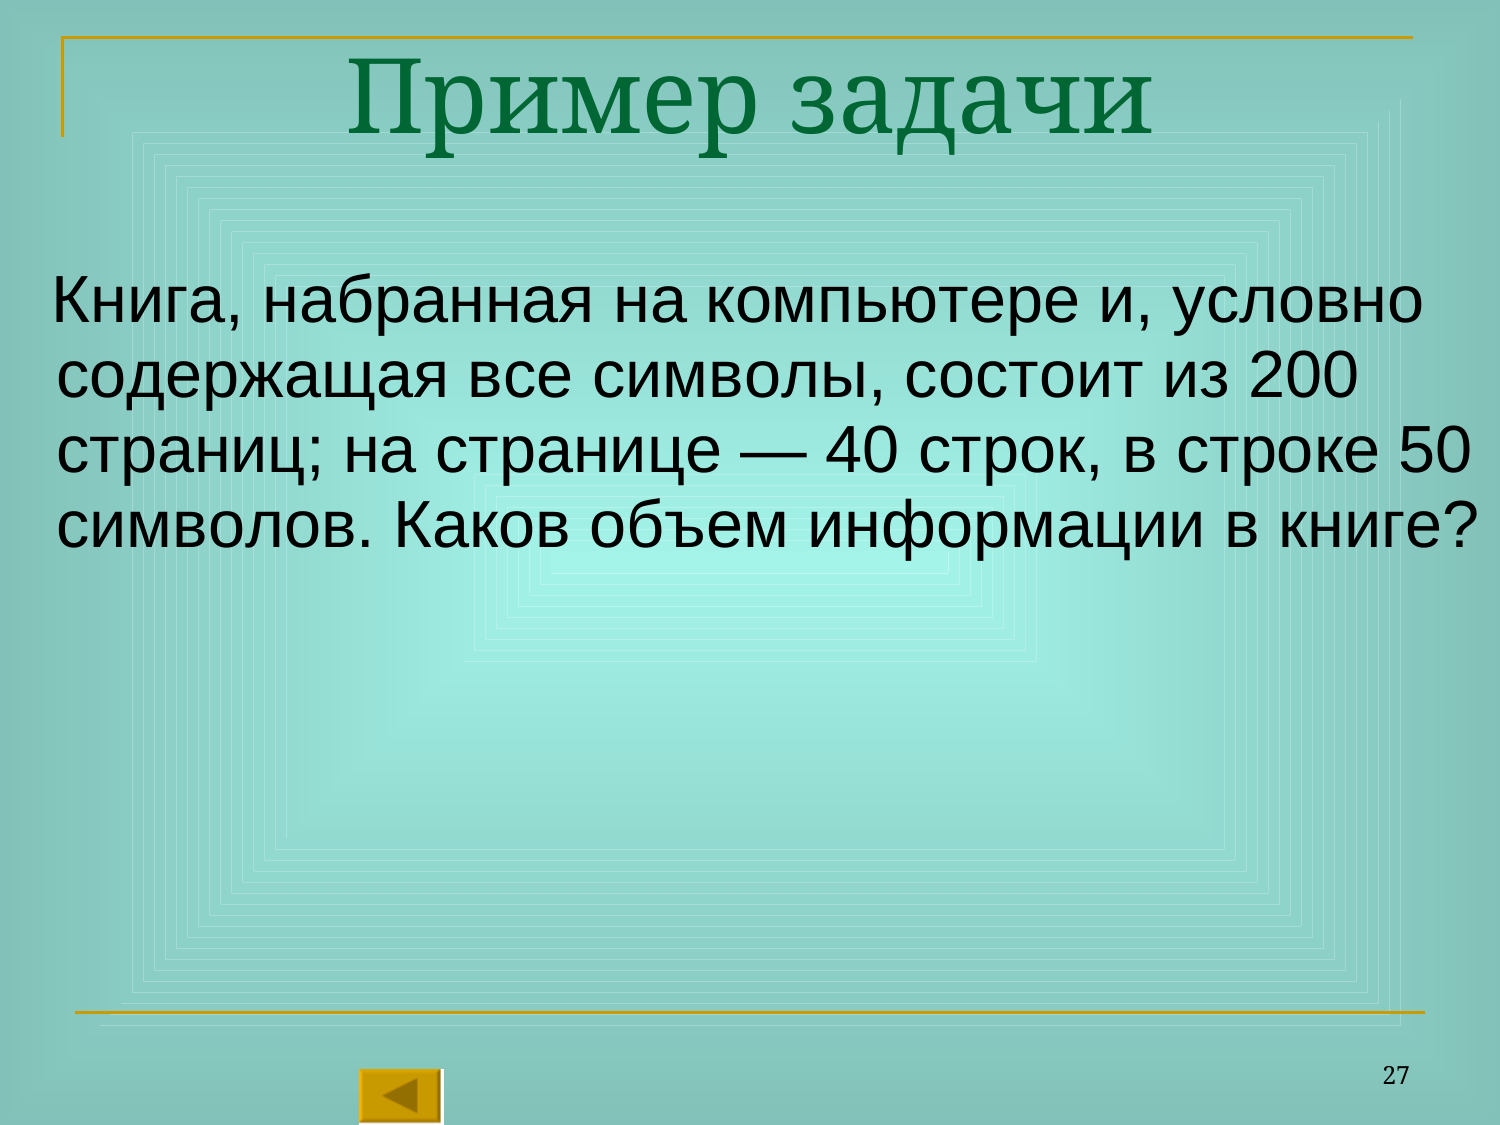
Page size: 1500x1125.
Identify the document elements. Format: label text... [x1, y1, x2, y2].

title Пример задачи [75, 0, 1426, 251]
list Книга, набранная на компьютере и, условно содержащая все символы, состоит из 200 страниц; на странице — 40 строк, в строке 50 символов. Каков объем информации в книге? [0, 262, 1500, 991]
picture [359, 1069, 444, 1125]
